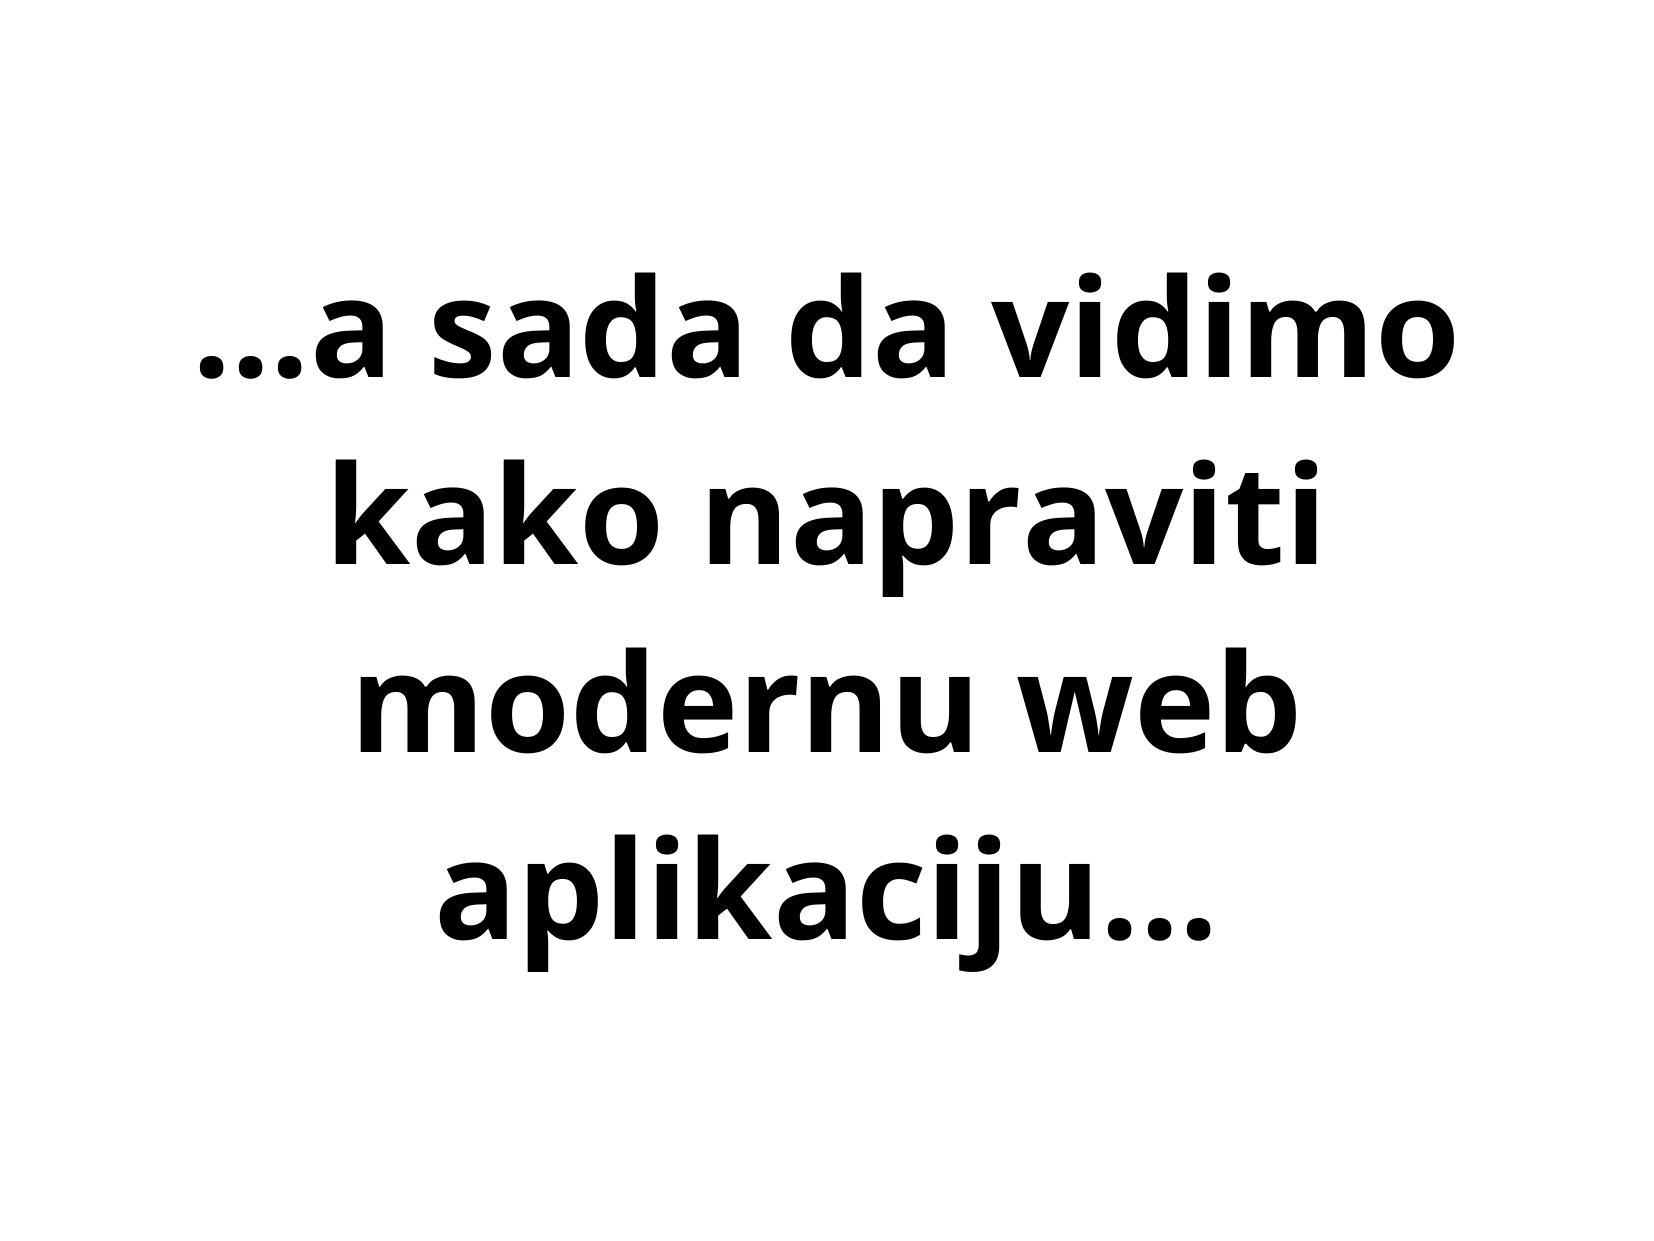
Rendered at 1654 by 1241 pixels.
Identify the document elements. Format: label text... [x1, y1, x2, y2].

title ...a sada da vidimo kako napraviti modernu web aplikaciju... [82, 88, 1571, 1123]
